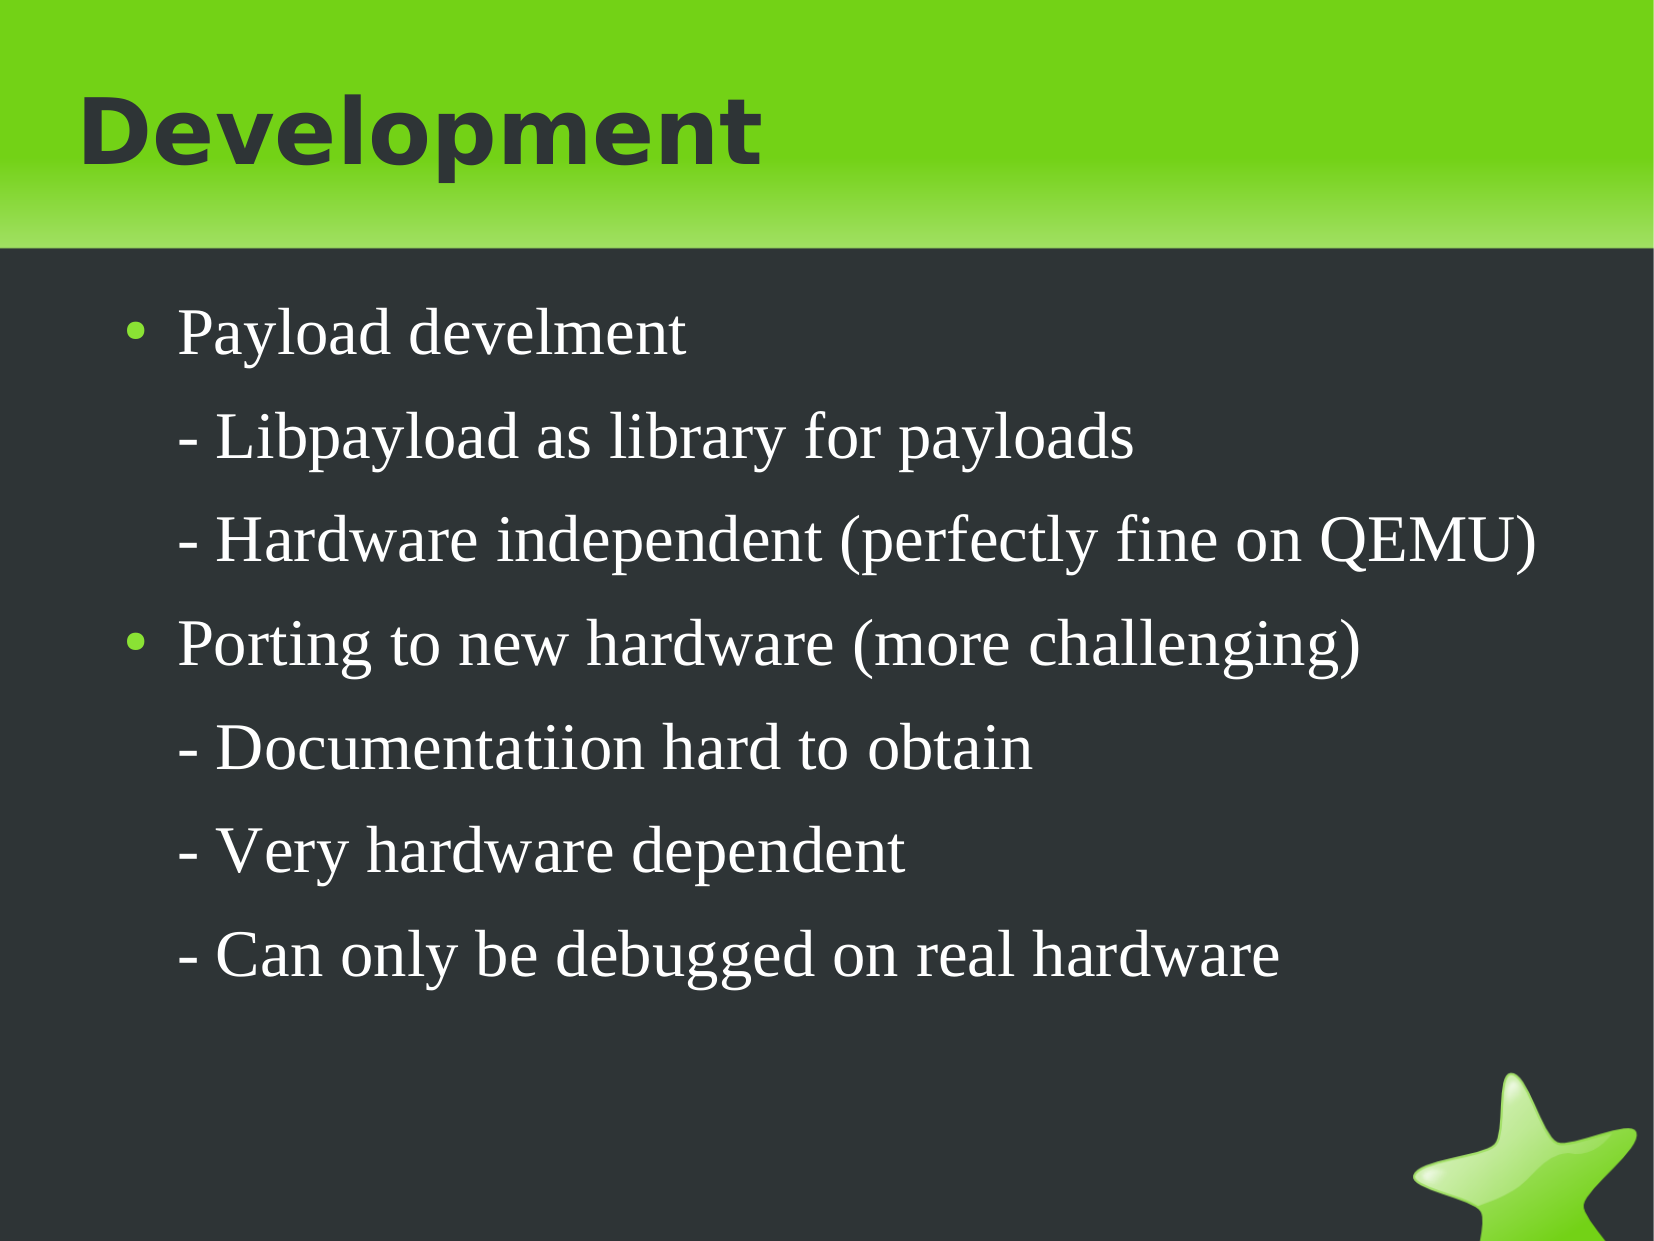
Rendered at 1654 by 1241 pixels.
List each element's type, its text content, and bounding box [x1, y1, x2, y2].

picture [0, 0, 1654, 1241]
list Payload develment - Libpayload as library for payloads - Hardware independent (perfectly fine on QEMU) Porting to new hardware (more challenging) - Documentatiion hard to obtain - Very hardware dependent - Can only be debugged on real hardware [88, 295, 1577, 1114]
title Development [76, 29, 1565, 237]
